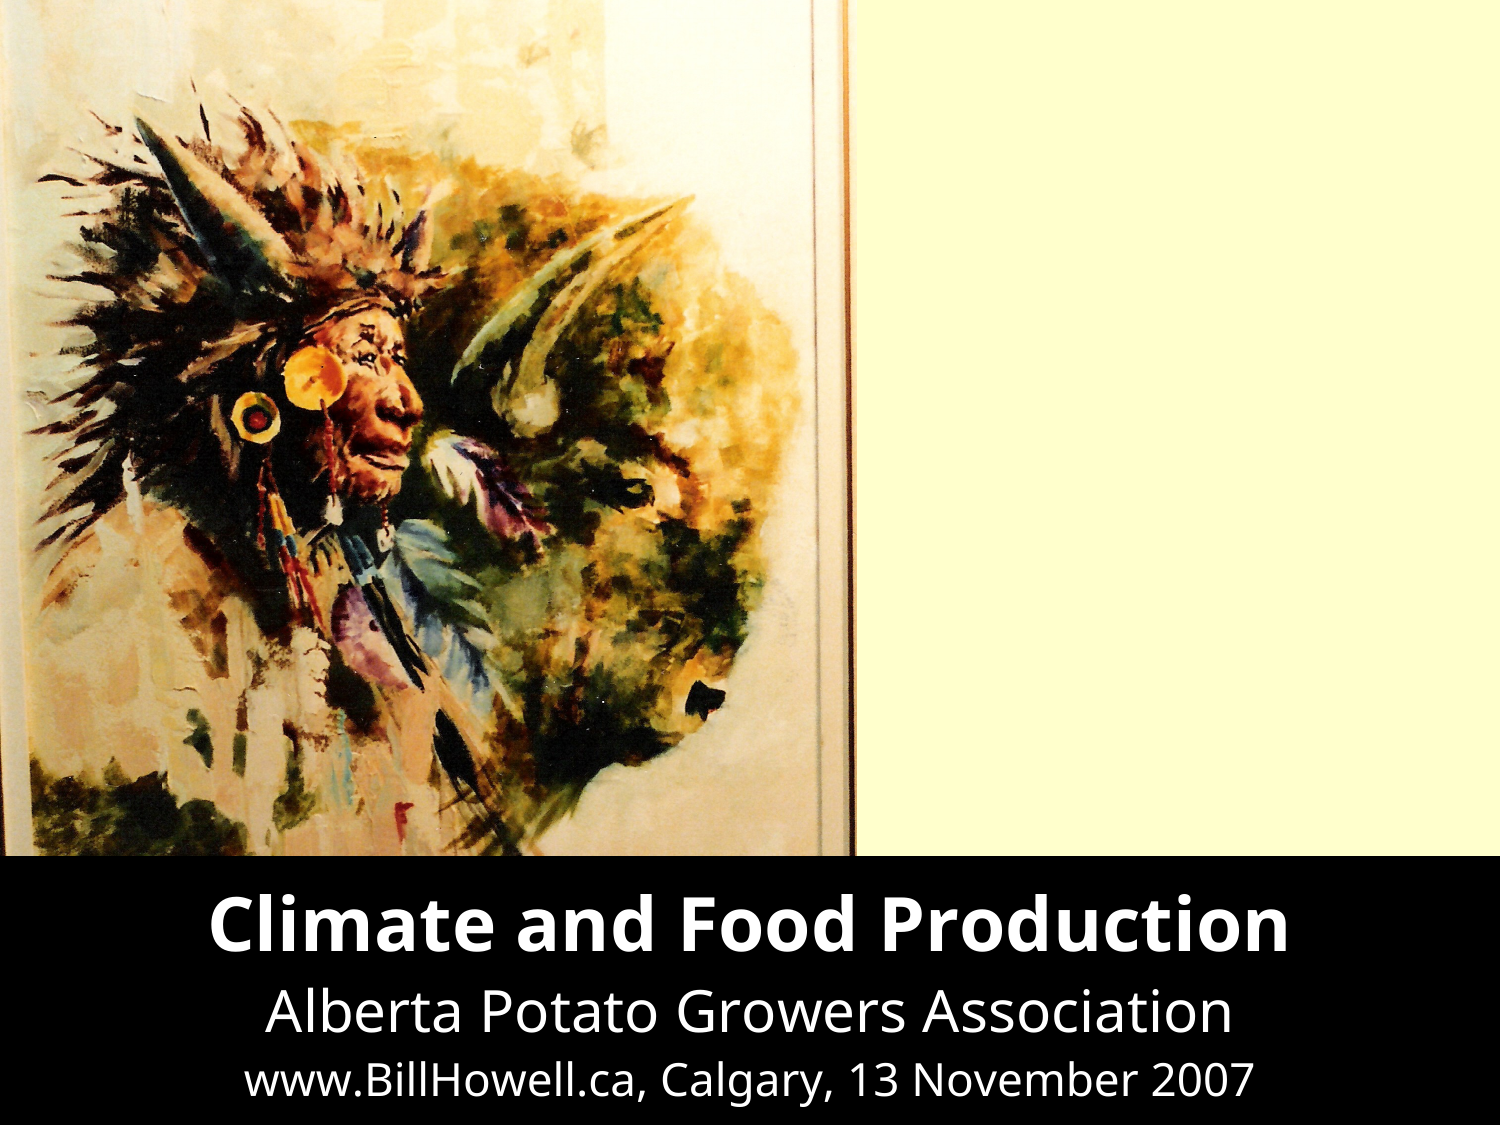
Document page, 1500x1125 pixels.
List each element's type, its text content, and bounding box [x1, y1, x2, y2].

text_box Climate and Food Production Alberta Potato Growers Association www.BillHowell.ca, Calgary, 13 November 2007 [0, 856, 1500, 1125]
picture [0, 0, 857, 856]
